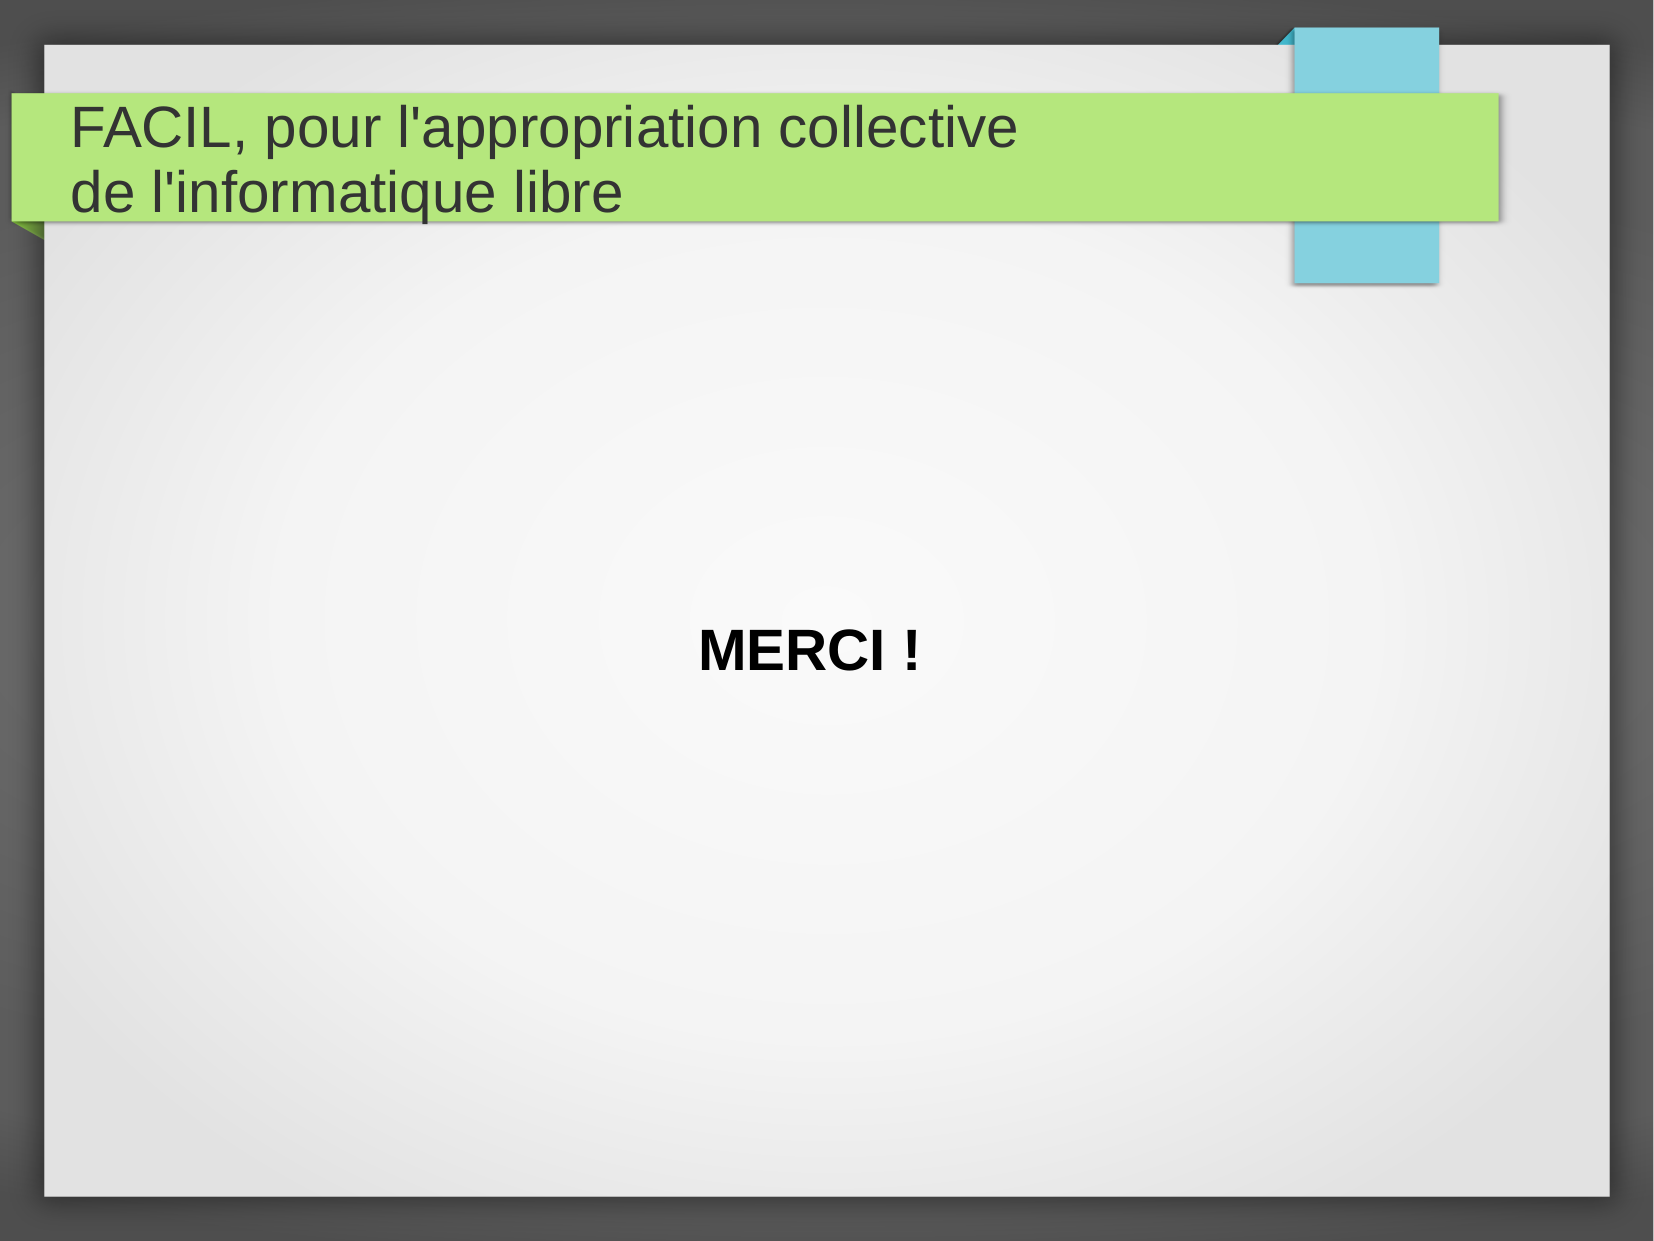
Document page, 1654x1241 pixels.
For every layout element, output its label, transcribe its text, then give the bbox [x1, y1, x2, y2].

title FACIL, pour l'appropriation collective de l'informatique libre [70, 94, 1229, 225]
picture [0, 0, 1654, 1241]
list MERCI ! [82, 343, 1538, 1146]
